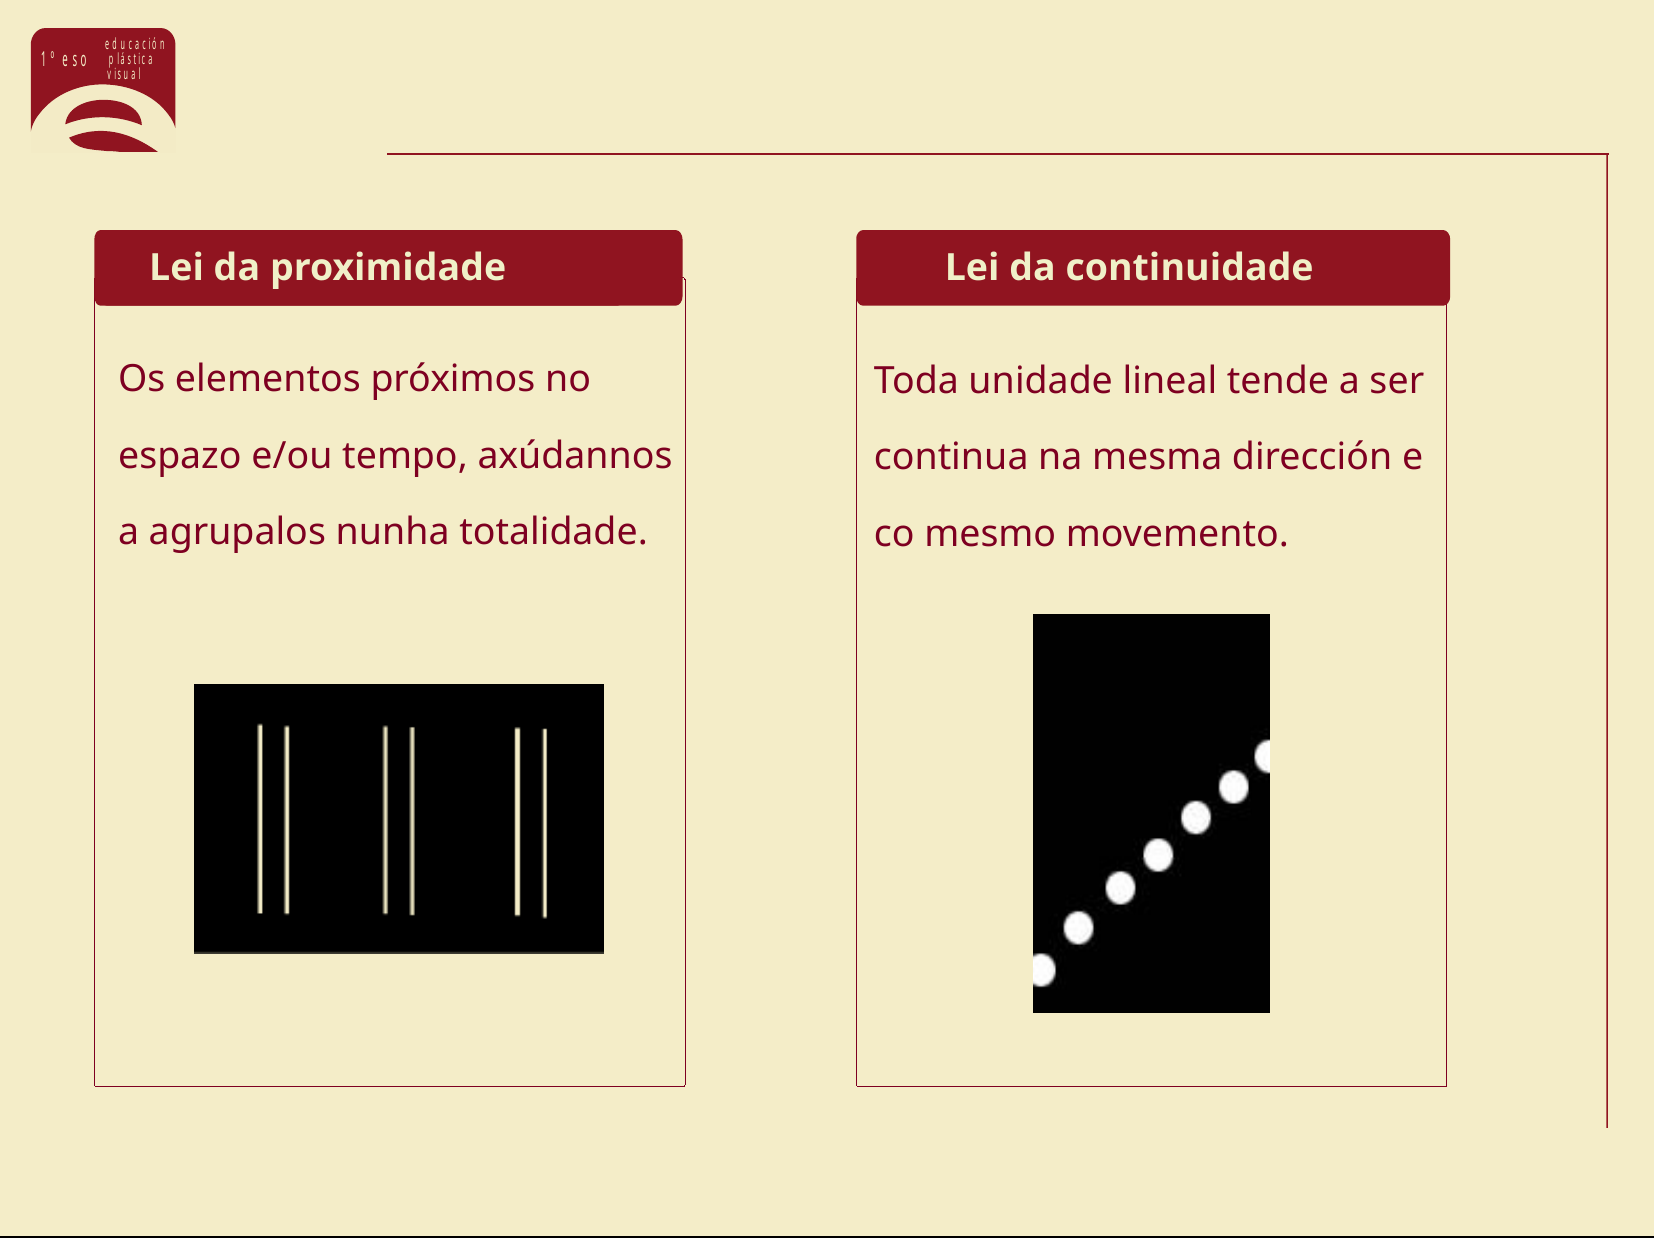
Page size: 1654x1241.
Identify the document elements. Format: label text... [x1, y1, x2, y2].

title Os elementos próximos no espazo e/ou tempo, axúdannos a agrupalos nunha totalidade. [118, 316, 680, 566]
title Lei da proximidade [149, 230, 591, 302]
title [124, 64, 1565, 154]
title Toda unidade lineal tende a ser continua na mesma dirección e co mesmo movemento. [874, 318, 1447, 567]
title Lei da continuidade [944, 230, 1447, 302]
subtitle [82, 290, 1571, 1109]
picture [0, 0, 1654, 1241]
